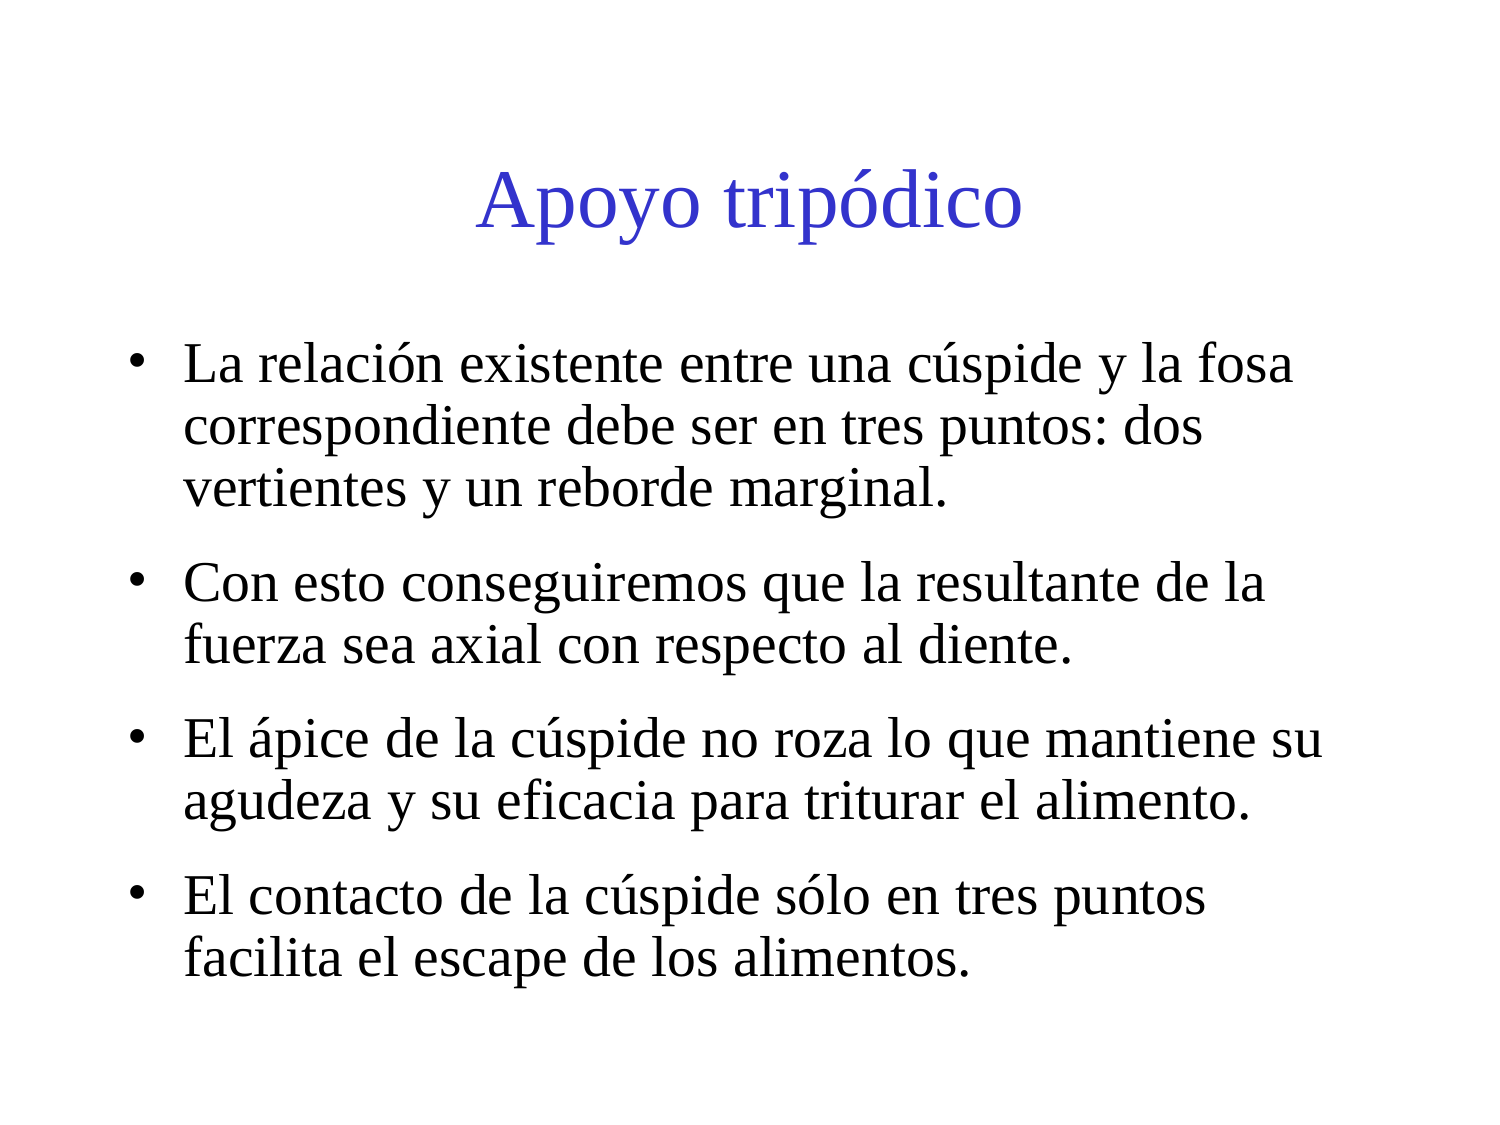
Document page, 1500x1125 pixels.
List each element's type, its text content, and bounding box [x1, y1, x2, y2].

title Apoyo tripódico [112, 99, 1388, 288]
list La relación existente entre una cúspide y la fosa correspondiente debe ser en tres puntos: dos vertientes y un reborde marginal. Con esto conseguiremos que la resultante de la fuerza sea axial con respecto al diente. El ápice de la cúspide no roza lo que mantiene su agudeza y su eficacia para triturar el alimento. El contacto de la cúspide sólo en tres puntos facilita el escape de los alimentos. [112, 324, 1388, 1000]
